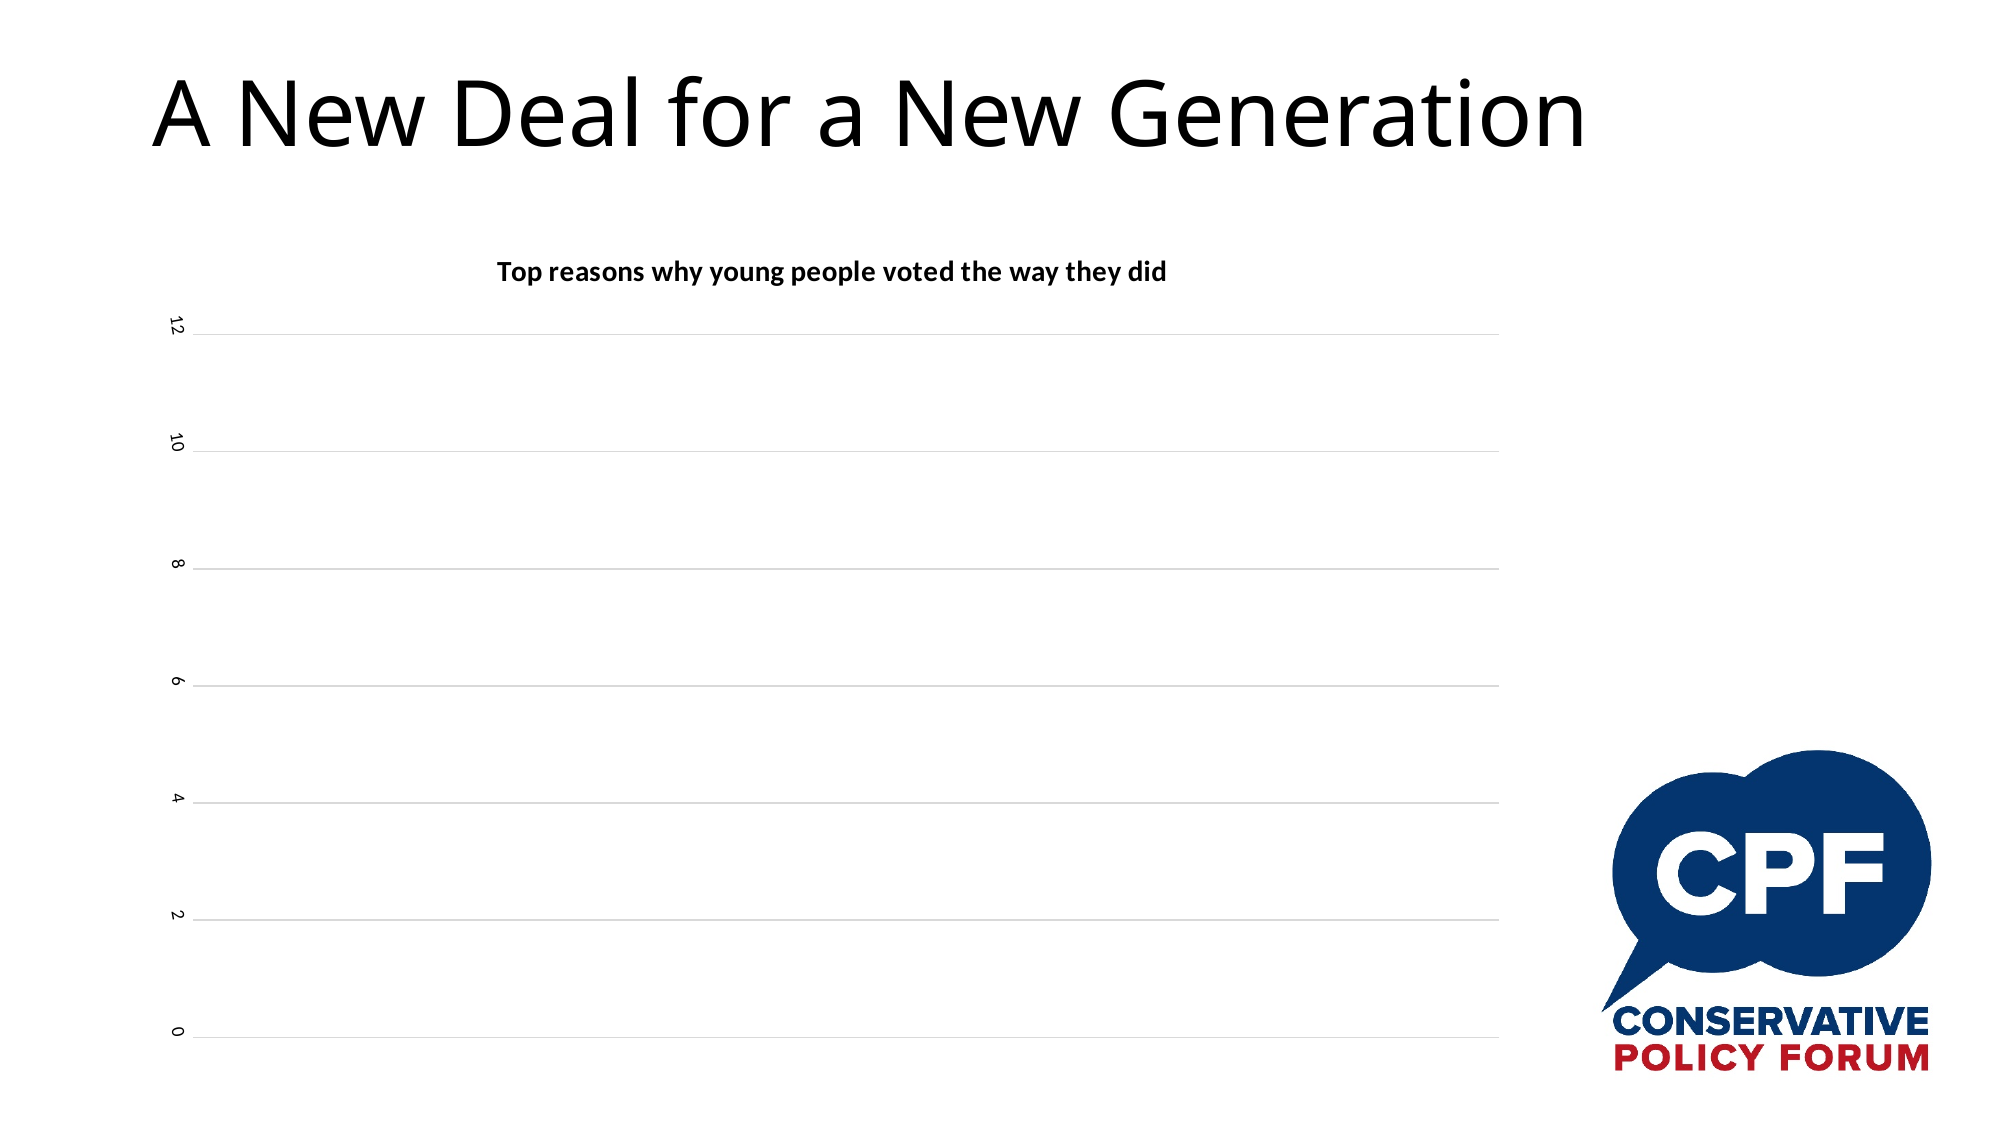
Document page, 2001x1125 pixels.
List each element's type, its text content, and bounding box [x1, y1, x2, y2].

picture [1582, 718, 1967, 1103]
chart [137, 225, 1528, 1056]
title A New Deal for a New Generation [137, 59, 1863, 278]
